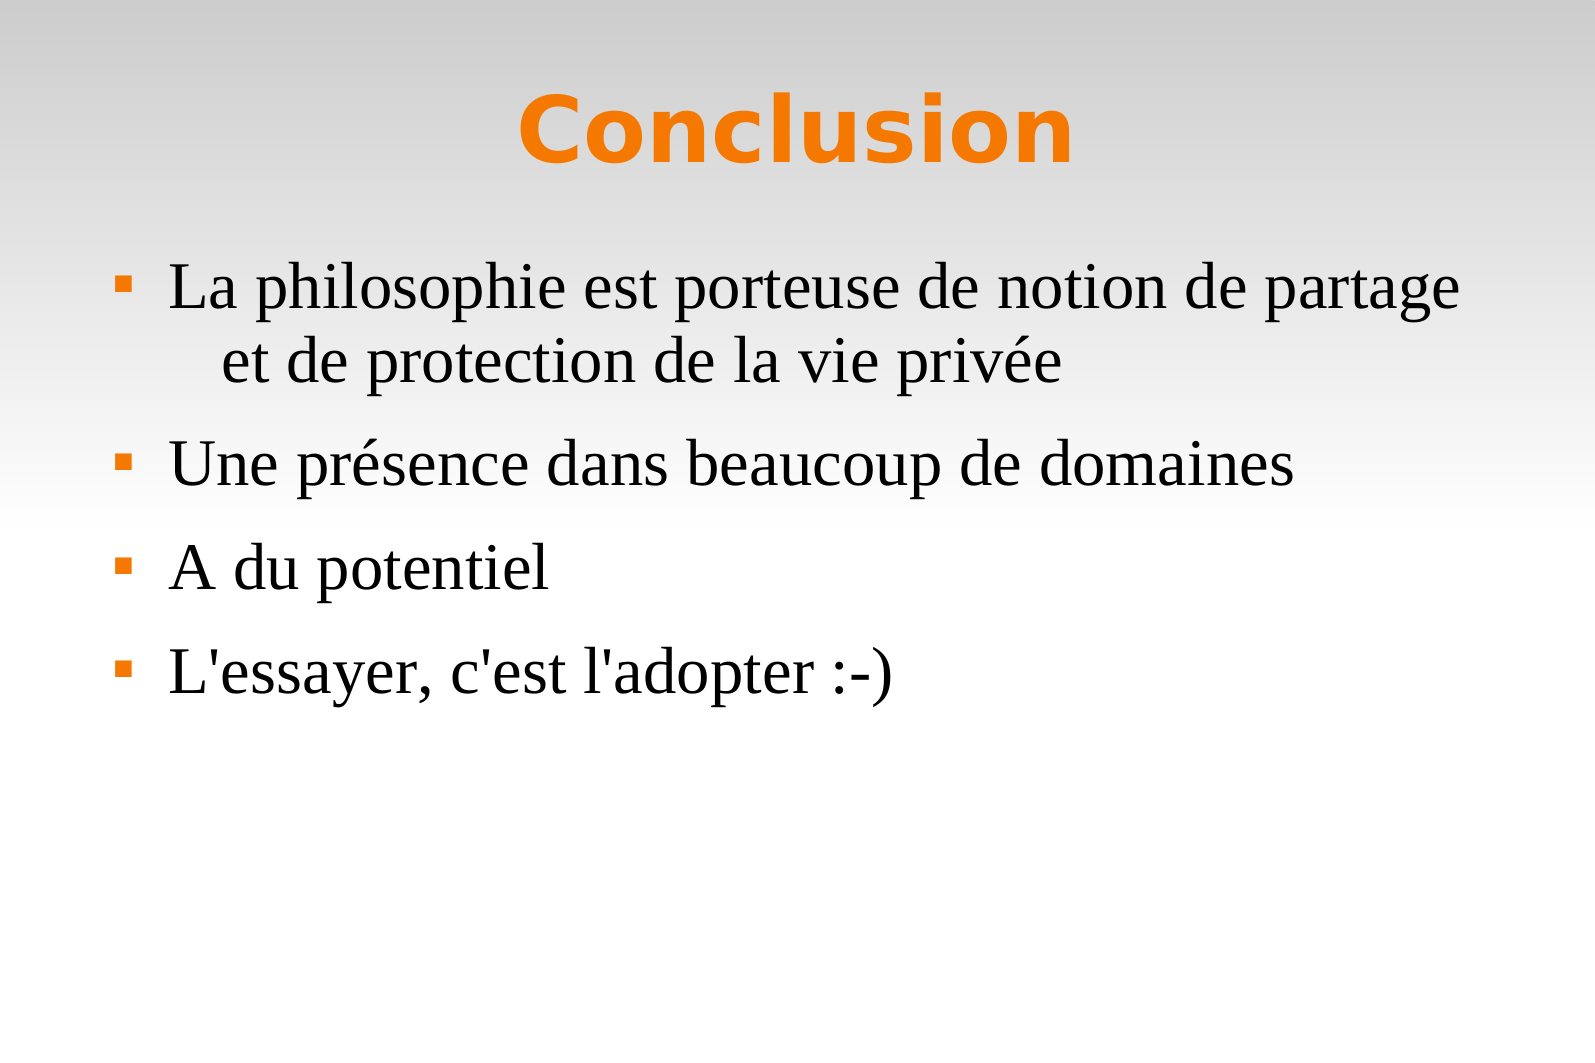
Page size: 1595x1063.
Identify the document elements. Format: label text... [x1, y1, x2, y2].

list La philosophie est porteuse de notion de partage et de protection de la vie privée Une présence dans beaucoup de domaines A du potentiel L'essayer, c'est l'adopter :-) [79, 248, 1515, 936]
title Conclusion [79, 49, 1515, 213]
